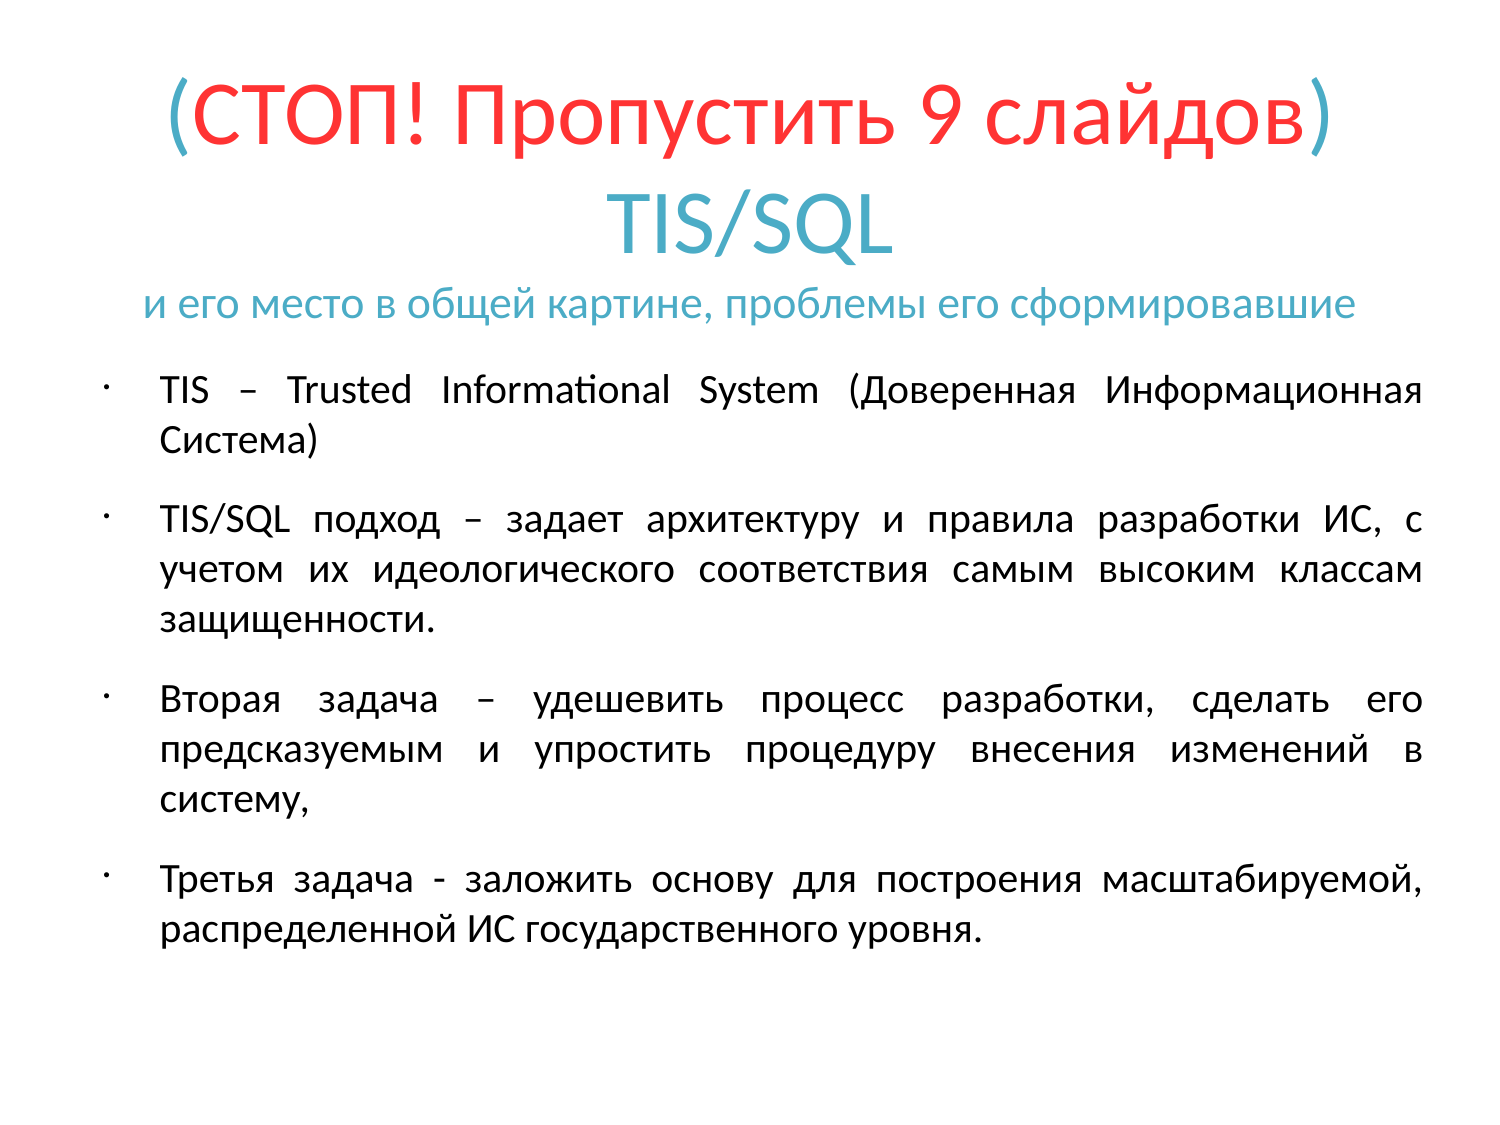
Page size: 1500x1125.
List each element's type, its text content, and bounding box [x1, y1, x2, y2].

title (СТОП! Пропустить 9 слайдов) TIS/SQL и его место в общей картине, проблемы его сформировавшие [75, 45, 1425, 233]
list TIS – Trusted Informational System (Доверенная Информационная Система) TIS/SQL подход – задает архитектуру и правила разработки ИС, с учетом их идеологического соответствия самым высоким классам защищенности. Вторая задача – удешевить процесс разработки, сделать его предсказуемым и упростить процедуру внесения изменений в систему, Третья задача - заложить основу для построения масштабируемой, распределенной ИС государственного уровня. [88, 354, 1439, 1097]
